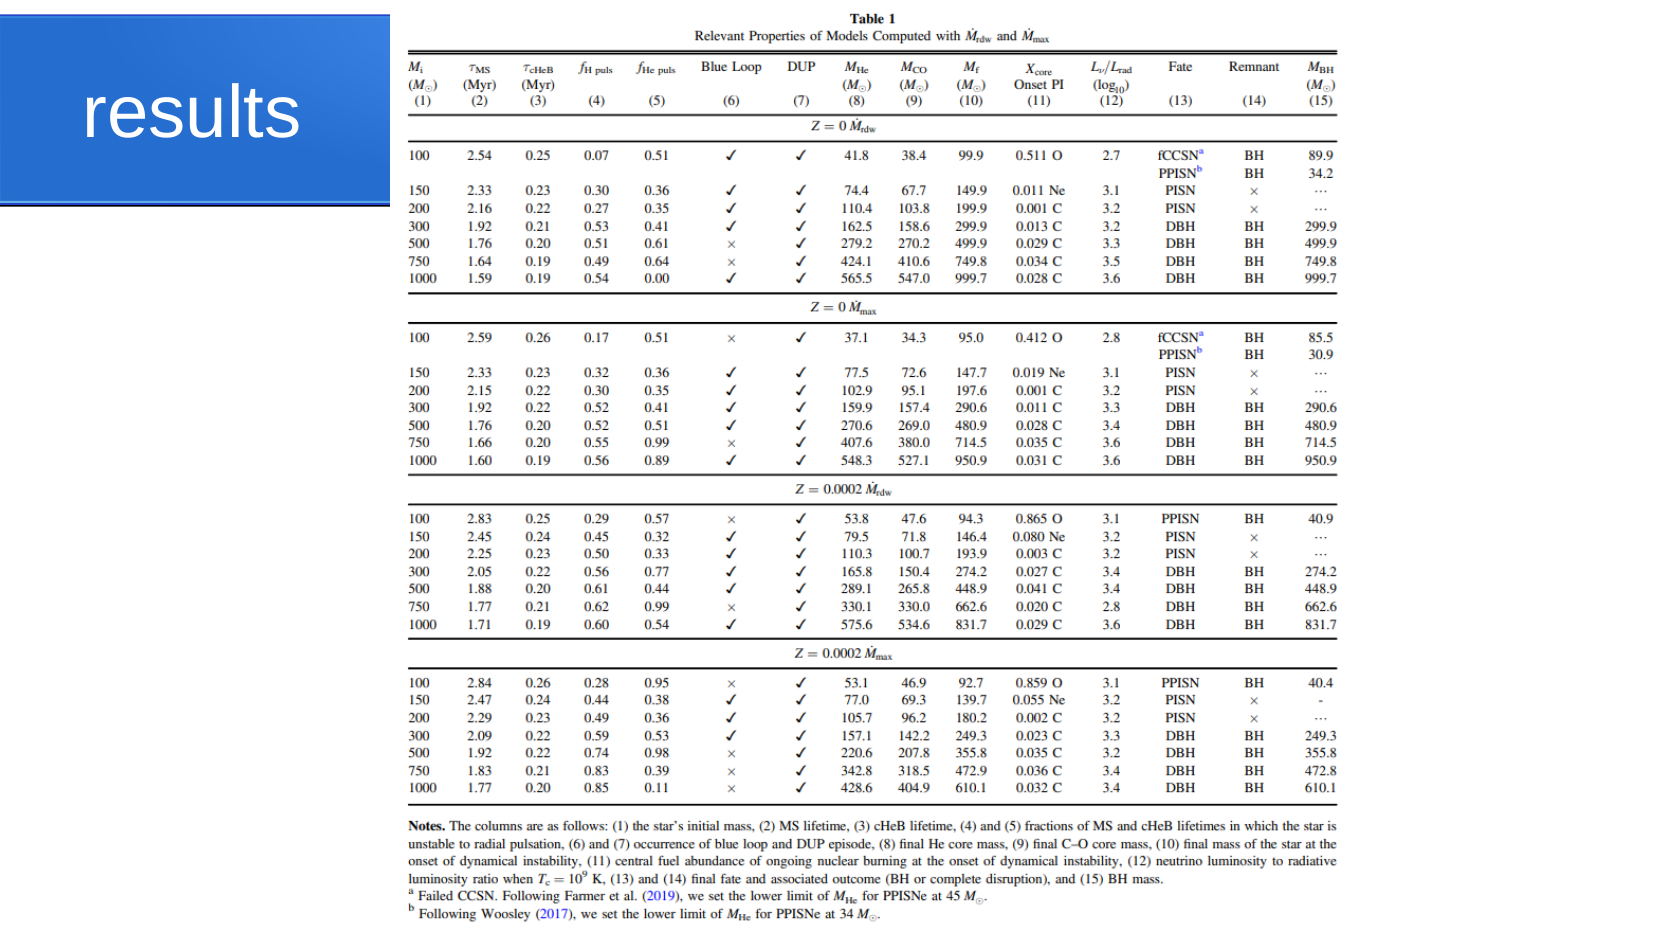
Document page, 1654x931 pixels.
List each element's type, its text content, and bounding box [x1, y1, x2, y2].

picture [390, 0, 1359, 931]
title results [82, 35, 390, 189]
